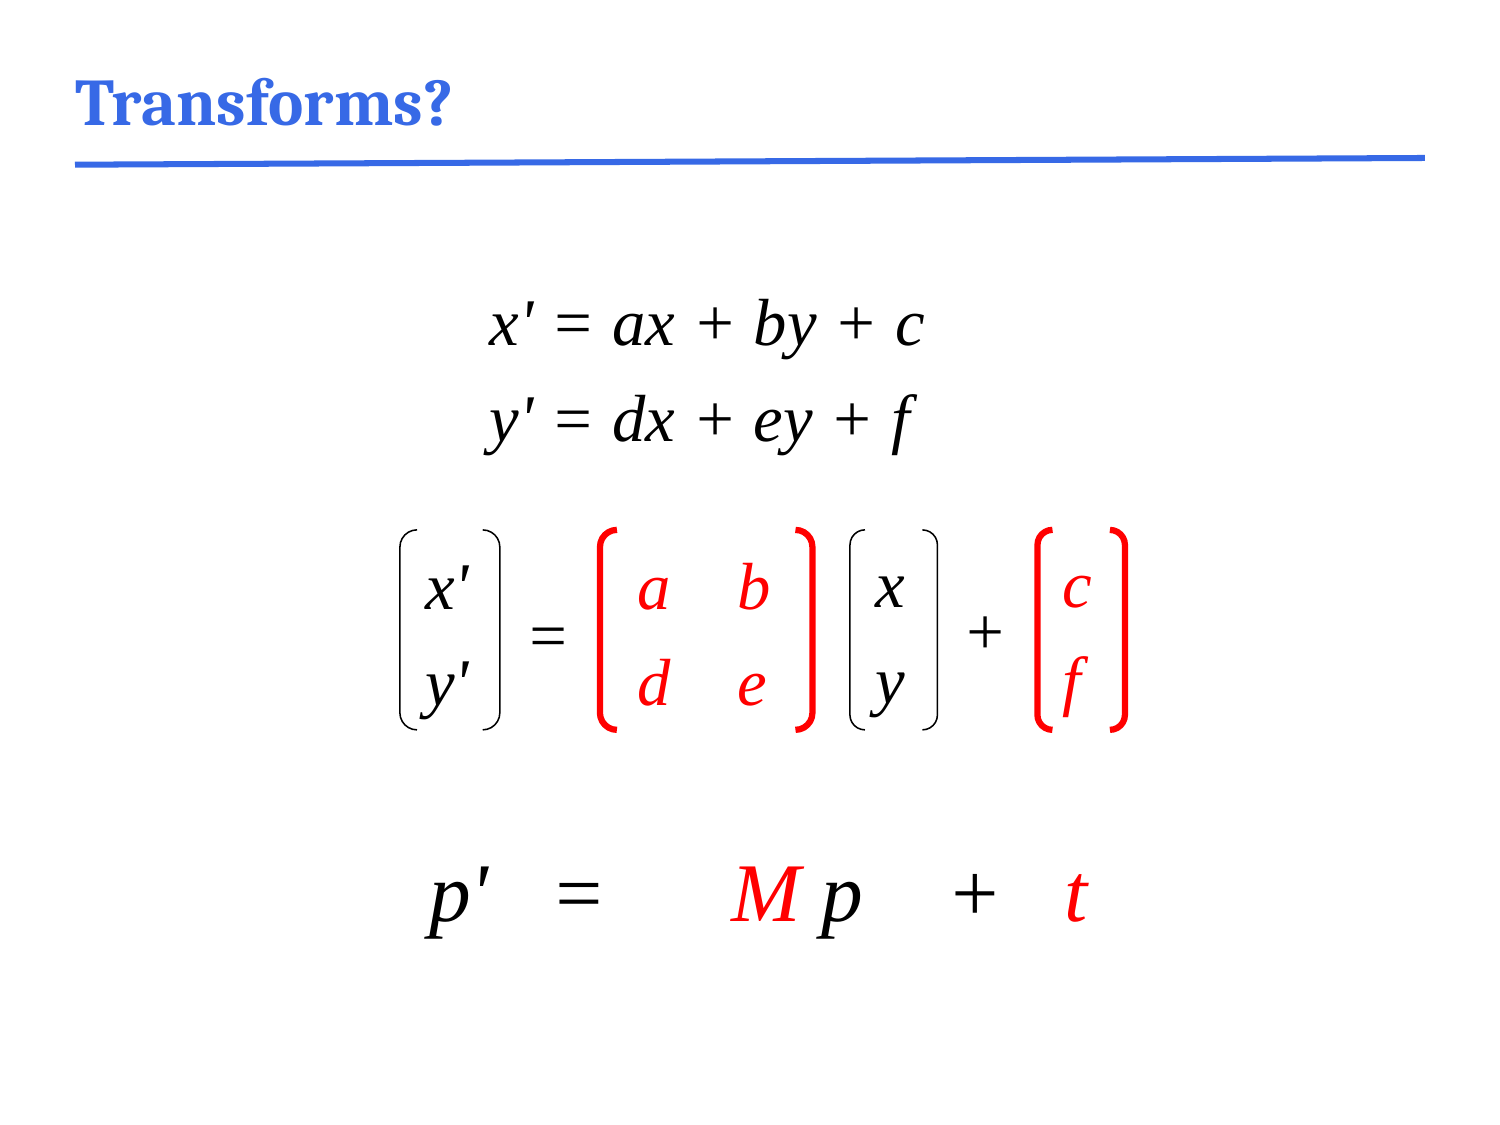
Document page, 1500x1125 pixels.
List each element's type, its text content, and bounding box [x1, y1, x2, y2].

text_box p' = M p + t [414, 829, 1104, 946]
text_box c f [1062, 541, 1100, 718]
title Transforms? [75, 9, 1351, 198]
text_box a b d e [637, 542, 775, 719]
text_box x y [875, 541, 936, 718]
text_box x' y' [425, 542, 488, 719]
text_box = [524, 592, 575, 673]
text_box x' = ax + by + c y' = dx + ey + f [490, 278, 940, 456]
text_box + [962, 587, 1013, 668]
